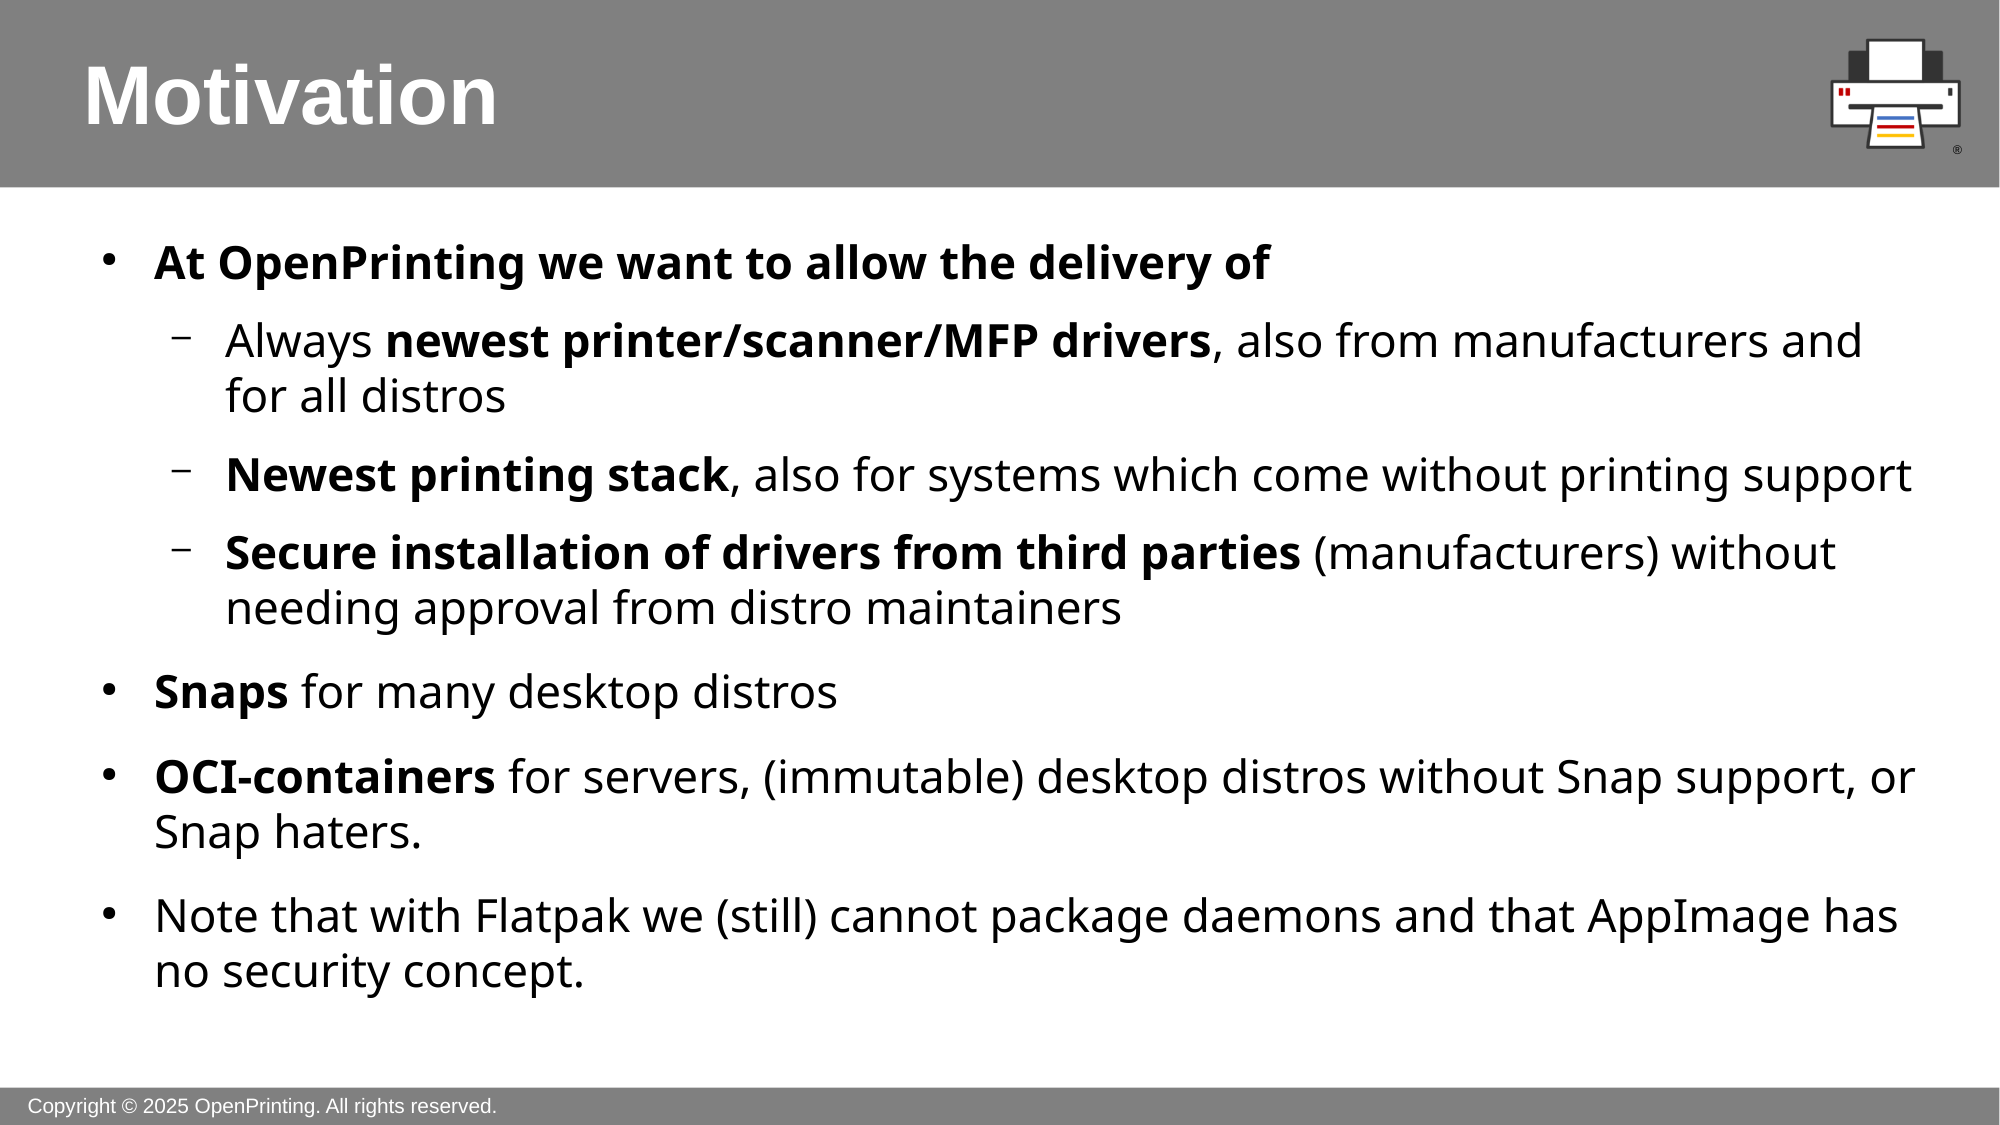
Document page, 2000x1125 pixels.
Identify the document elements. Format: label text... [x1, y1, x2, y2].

title Motivation [75, 7, 1786, 175]
picture [1825, 33, 1966, 154]
list At OpenPrinting we want to allow the delivery of Always newest printer/scanner/MFP drivers, also from manufacturers and for all distros Newest printing stack, also for systems which come without printing support Secure installation of drivers from third parties (manufacturers) without needing approval from distro maintainers Snaps for many desktop distros OCI-containers for servers, (immutable) desktop distros without Snap support, or Snap haters. Note that with Flatpak we (still) cannot package daemons and that AppImage has no security concept. [75, 224, 1936, 1067]
